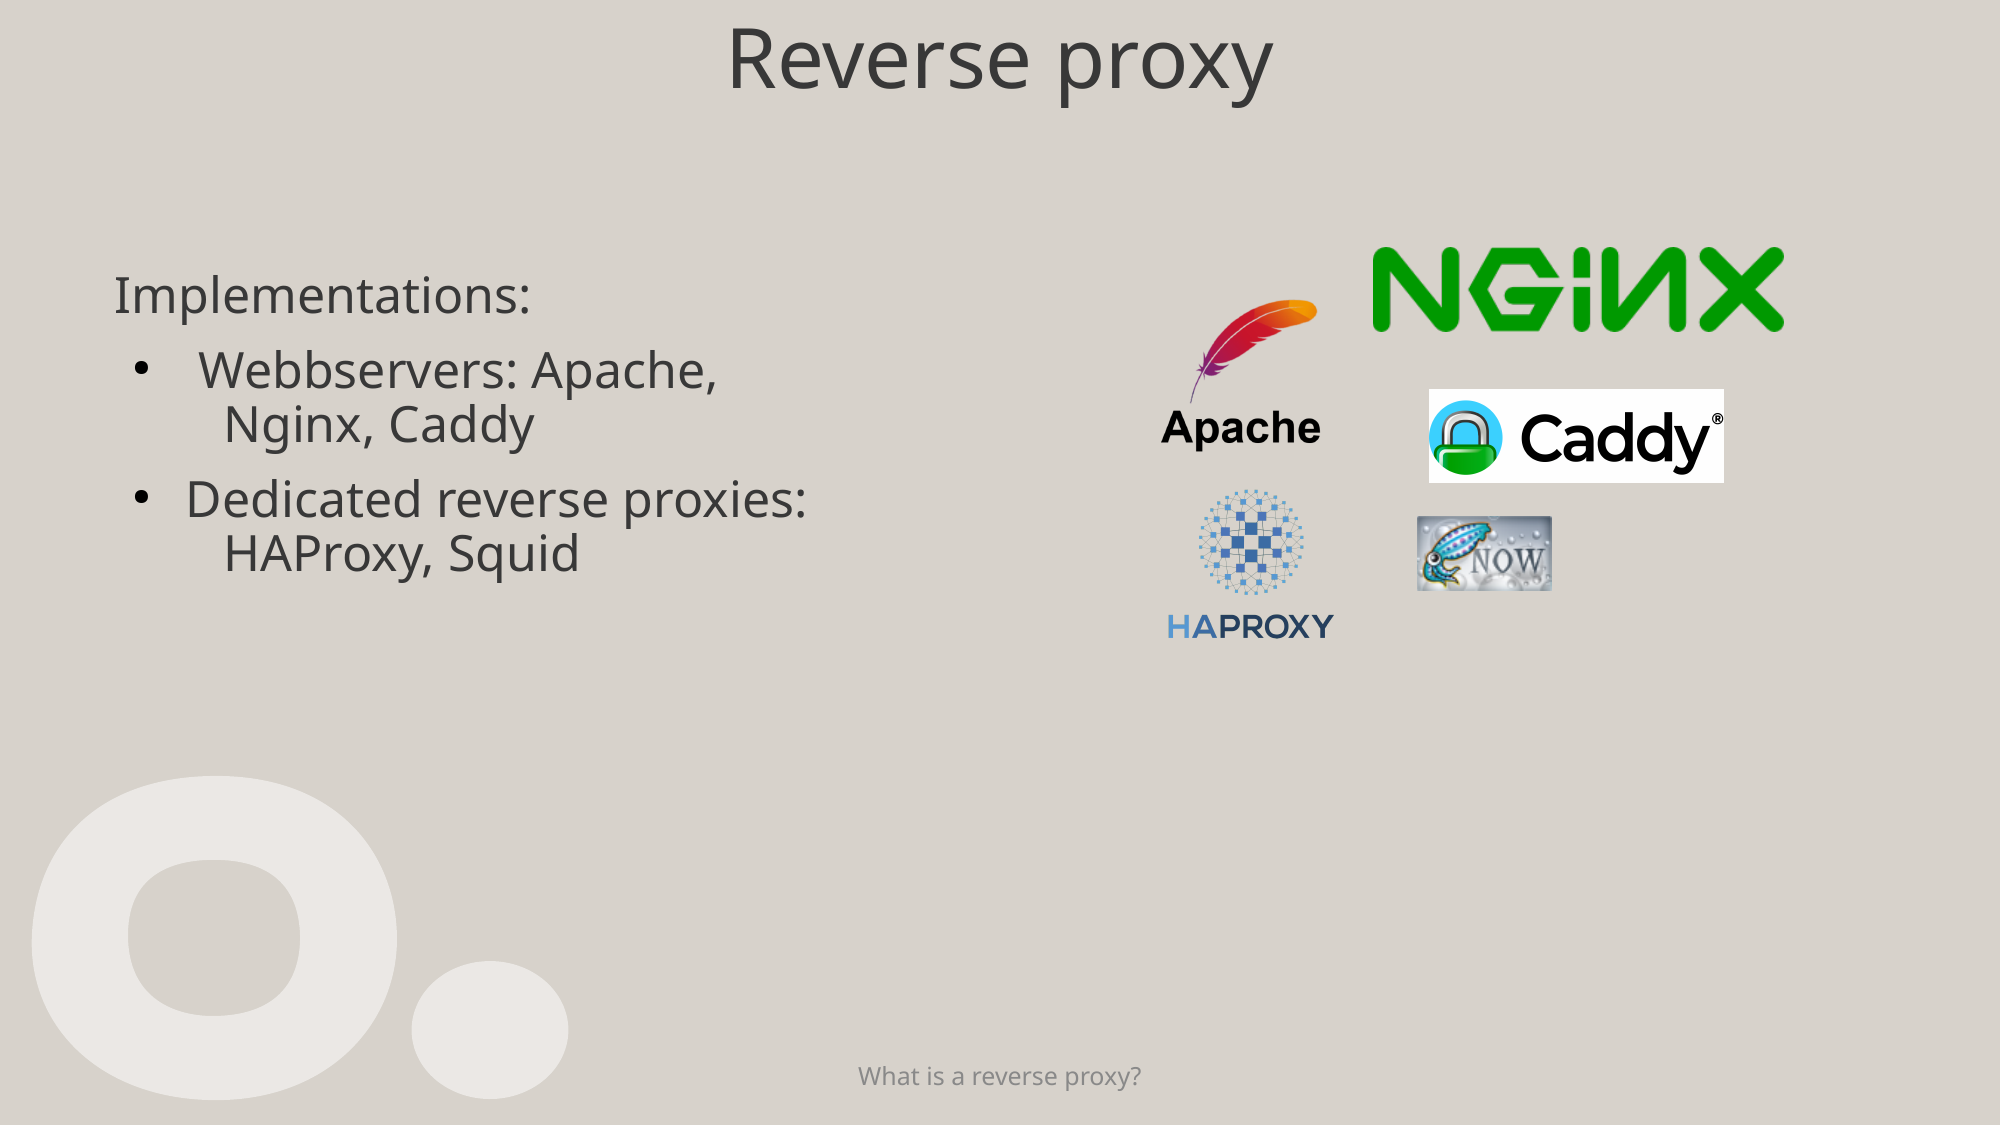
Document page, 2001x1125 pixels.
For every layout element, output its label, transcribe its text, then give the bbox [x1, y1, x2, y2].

list Implementations: Webbservers: Apache, Nginx, Caddy Dedicated reverse proxies: HAProxy, Squid [99, 263, 827, 916]
title Reverse proxy [0, 5, 2000, 119]
picture [1417, 516, 1552, 591]
picture [1429, 389, 1724, 483]
footer What is a reverse proxy? [662, 1045, 1338, 1105]
picture [1098, 247, 1784, 454]
picture [1133, 477, 1368, 662]
